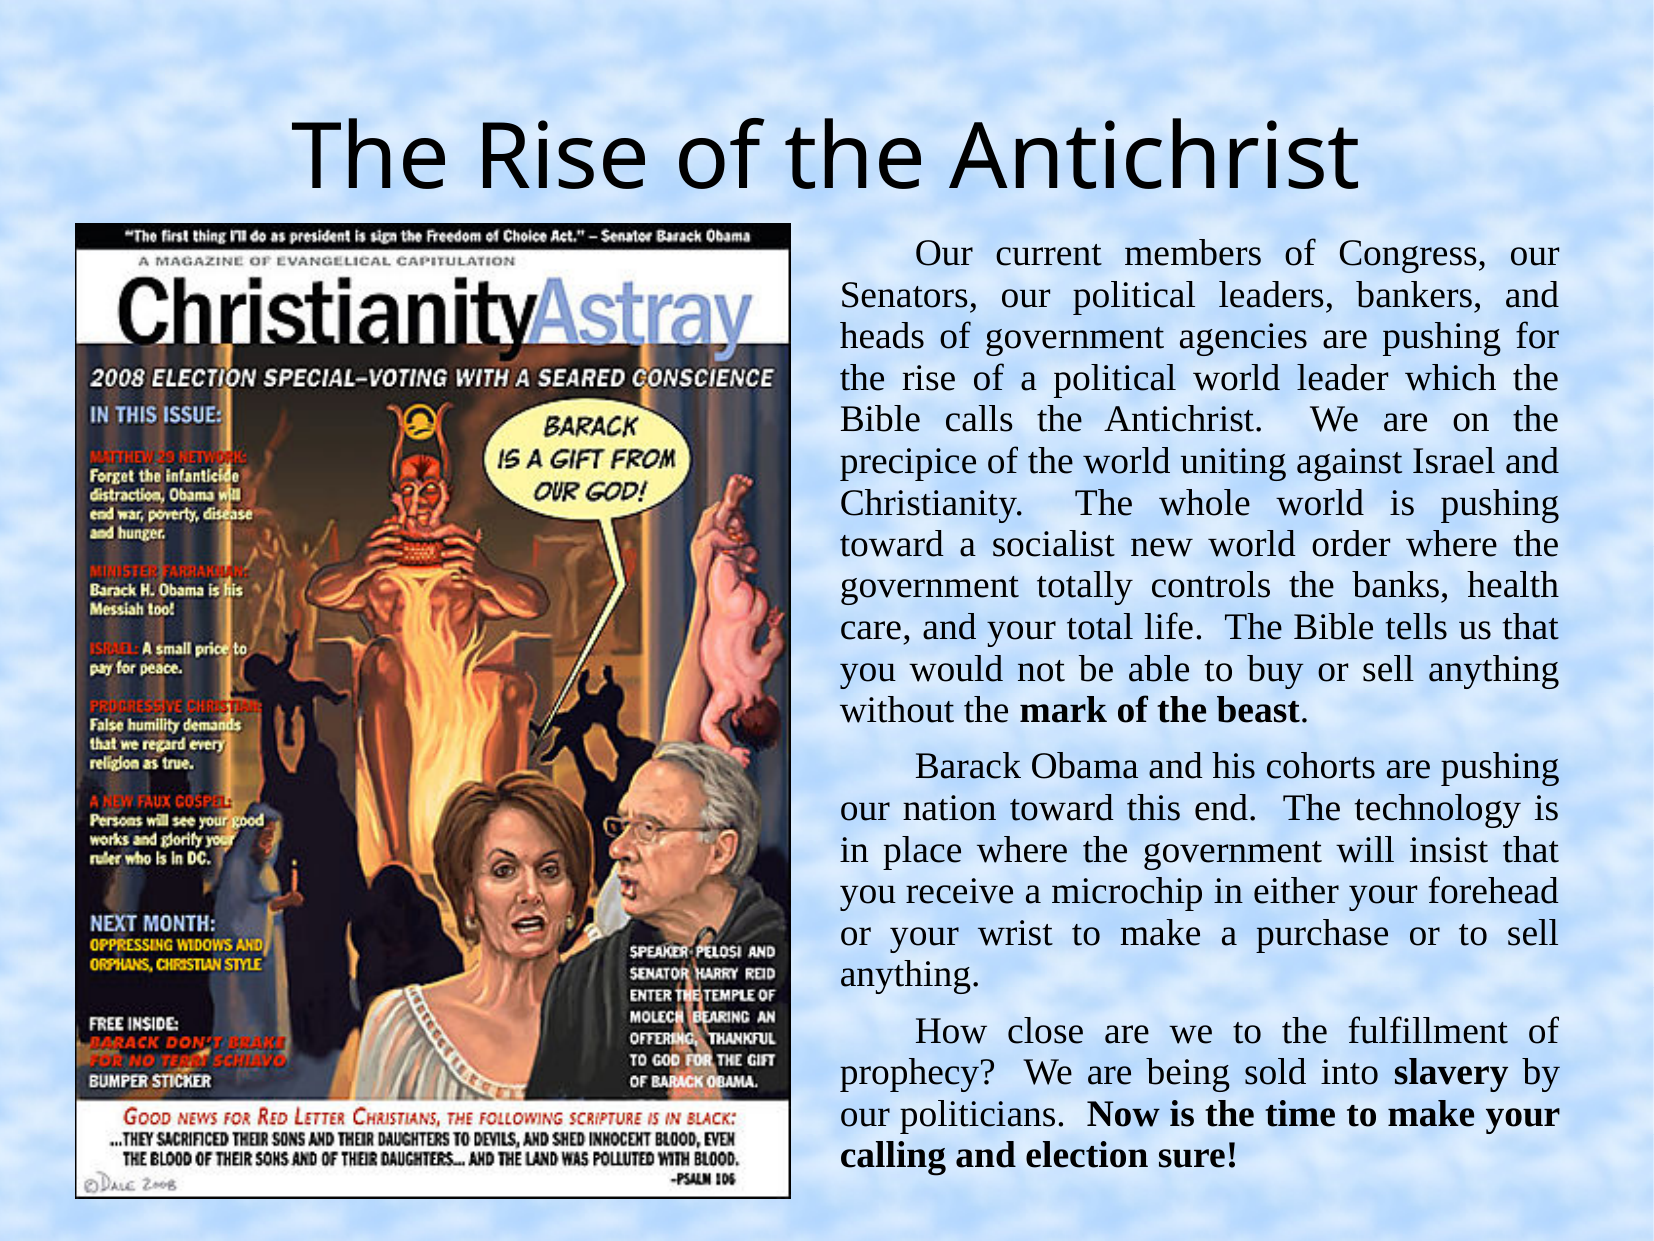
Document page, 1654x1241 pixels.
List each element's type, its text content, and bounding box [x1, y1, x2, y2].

text_box Our current members of Congress, our Senators, our political leaders, bankers, and heads of government agencies are pushing for the rise of a political world leader which the Bible calls the Antichrist. We are on the precipice of the world uniting against Israel and Christianity. The whole world is pushing toward a socialist new world order where the government totally controls the banks, health care, and your total life. The Bible tells us that you would not be able to buy or sell anything without the mark of the beast. Barack Obama and his cohorts are pushing our nation toward this end. The technology is in place where the government will insist that you receive a microchip in either your forehead or your wrist to make a purchase or to sell anything. How close are we to the fulfillment of prophecy? We are being sold into slavery by our politicians. Now is the time to make your calling and election sure! [825, 225, 1576, 1184]
picture [0, 0, 1654, 1241]
title The Rise of the Antichrist [82, 56, 1571, 250]
